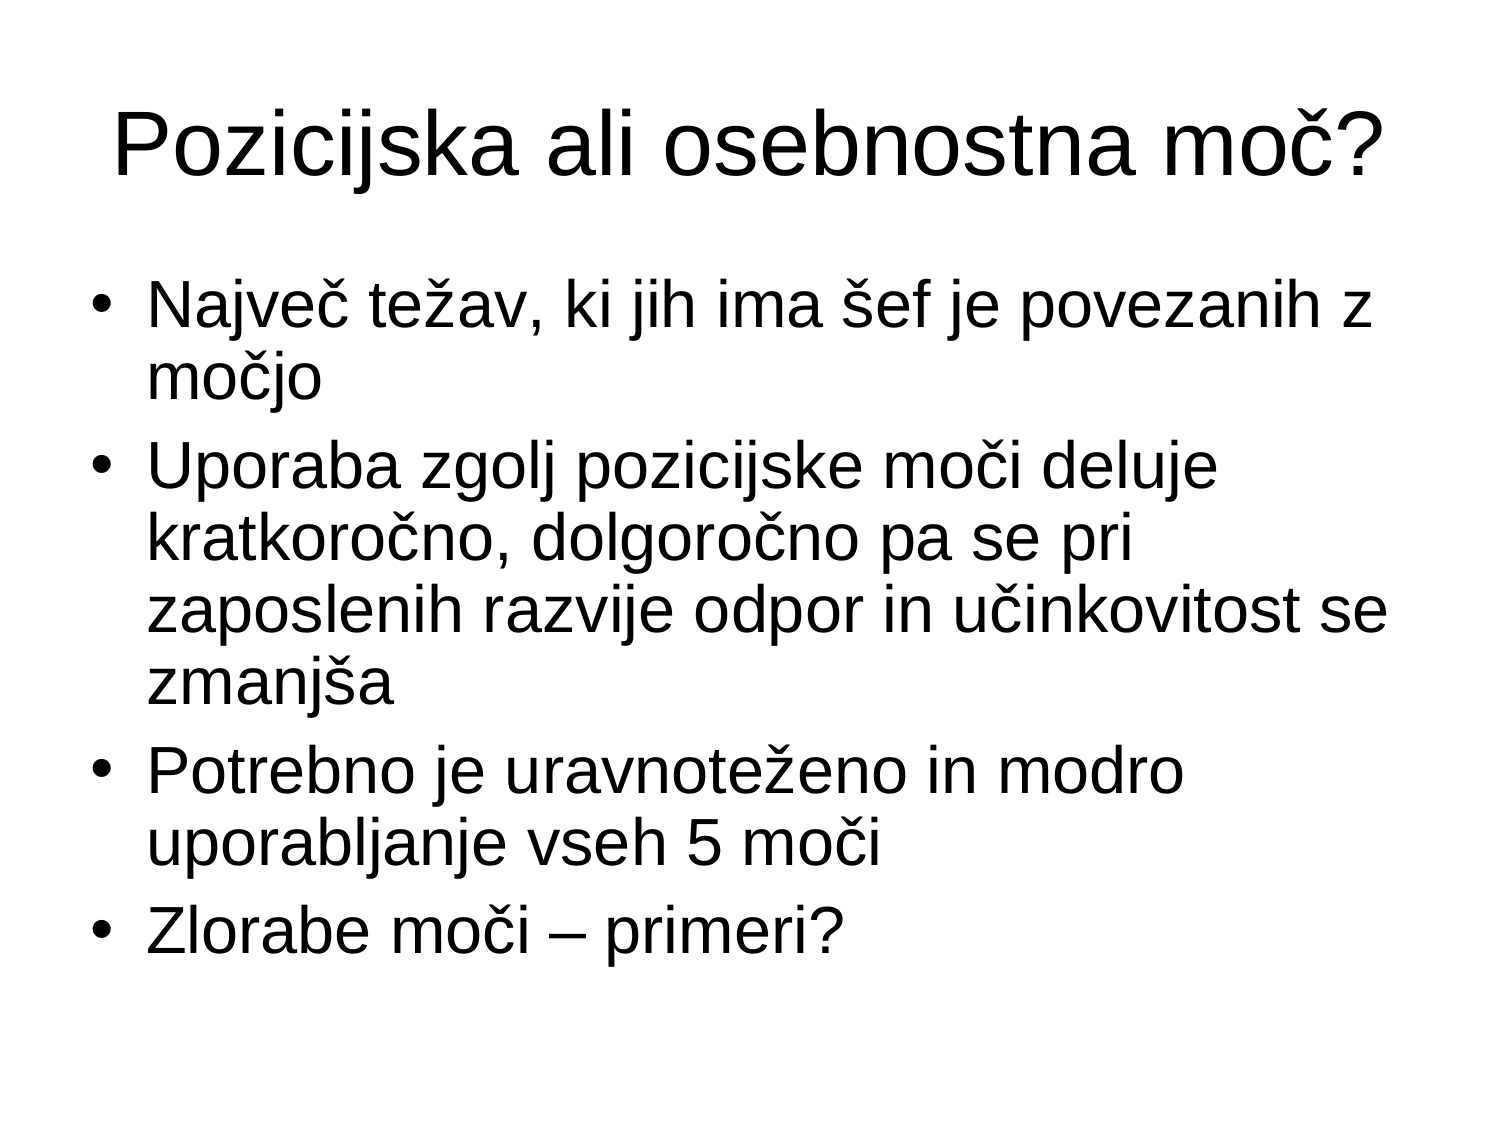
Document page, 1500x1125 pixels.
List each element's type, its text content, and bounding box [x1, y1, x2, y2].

title Pozicijska ali osebnostna moč? [75, 45, 1426, 233]
list Največ težav, ki jih ima šef je povezanih z močjo Uporaba zgolj pozicijske moči deluje kratkoročno, dolgoročno pa se pri zaposlenih razvije odpor in učinkovitost se zmanjša Potrebno je uravnoteženo in modro uporabljanje vseh 5 moči Zlorabe moči – primeri? [75, 262, 1426, 1006]
